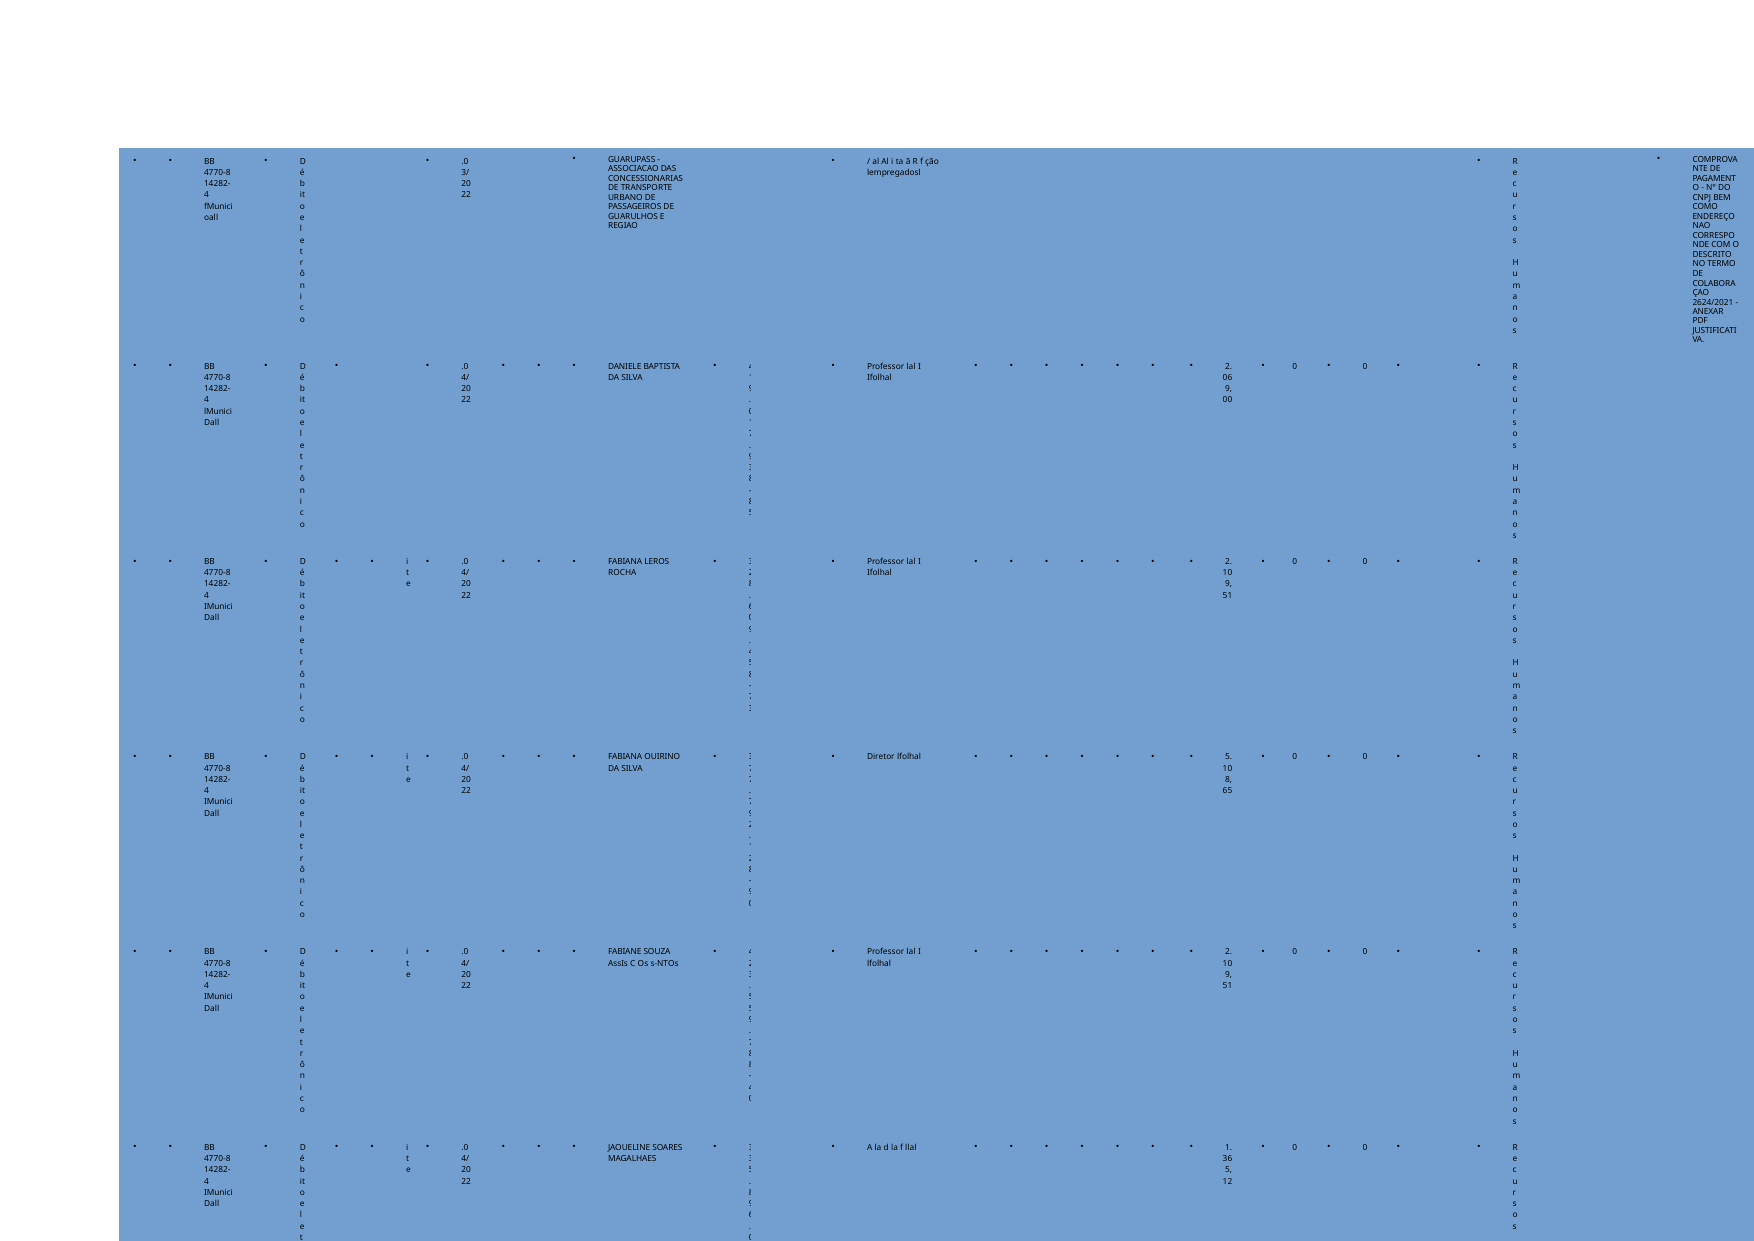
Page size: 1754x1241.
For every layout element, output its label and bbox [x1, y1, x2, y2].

table_header [119, 148, 1754, 353]
table_cell [119, 353, 1754, 1241]
